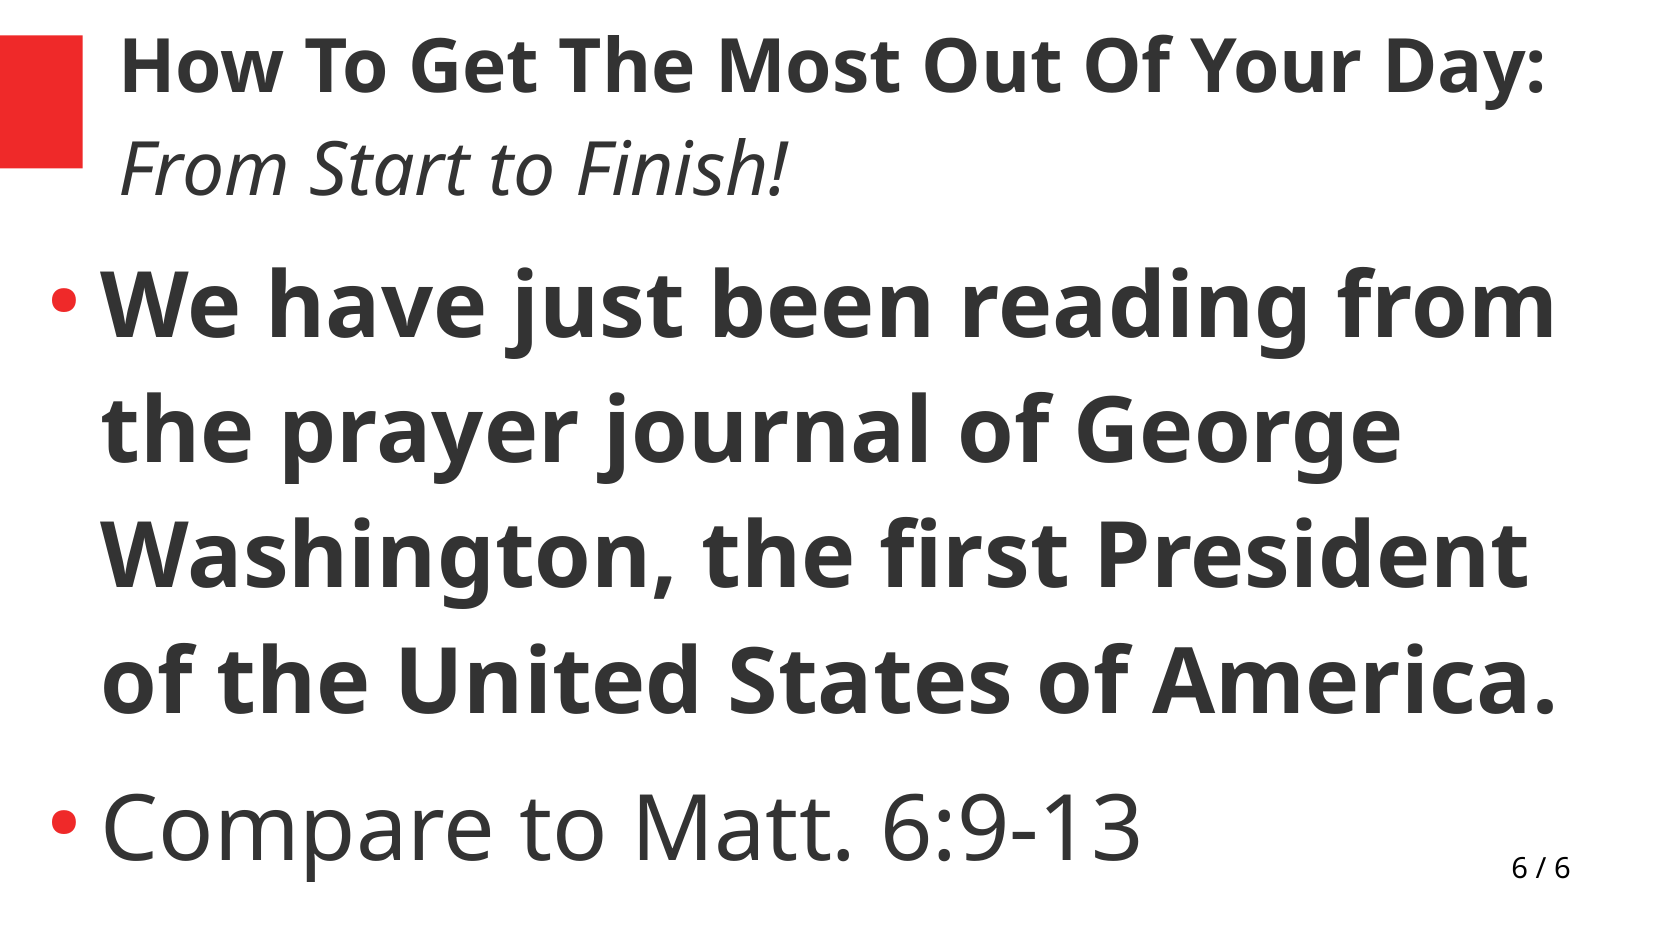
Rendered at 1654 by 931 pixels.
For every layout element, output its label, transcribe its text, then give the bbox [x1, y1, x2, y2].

title How To Get The Most Out Of Your Day: From Start to Finish! [118, 12, 1571, 218]
list We have just been reading from the prayer journal of George Washington, the first President of the United States of America. Compare to Matt. 6:9-13 [30, 240, 1621, 901]
